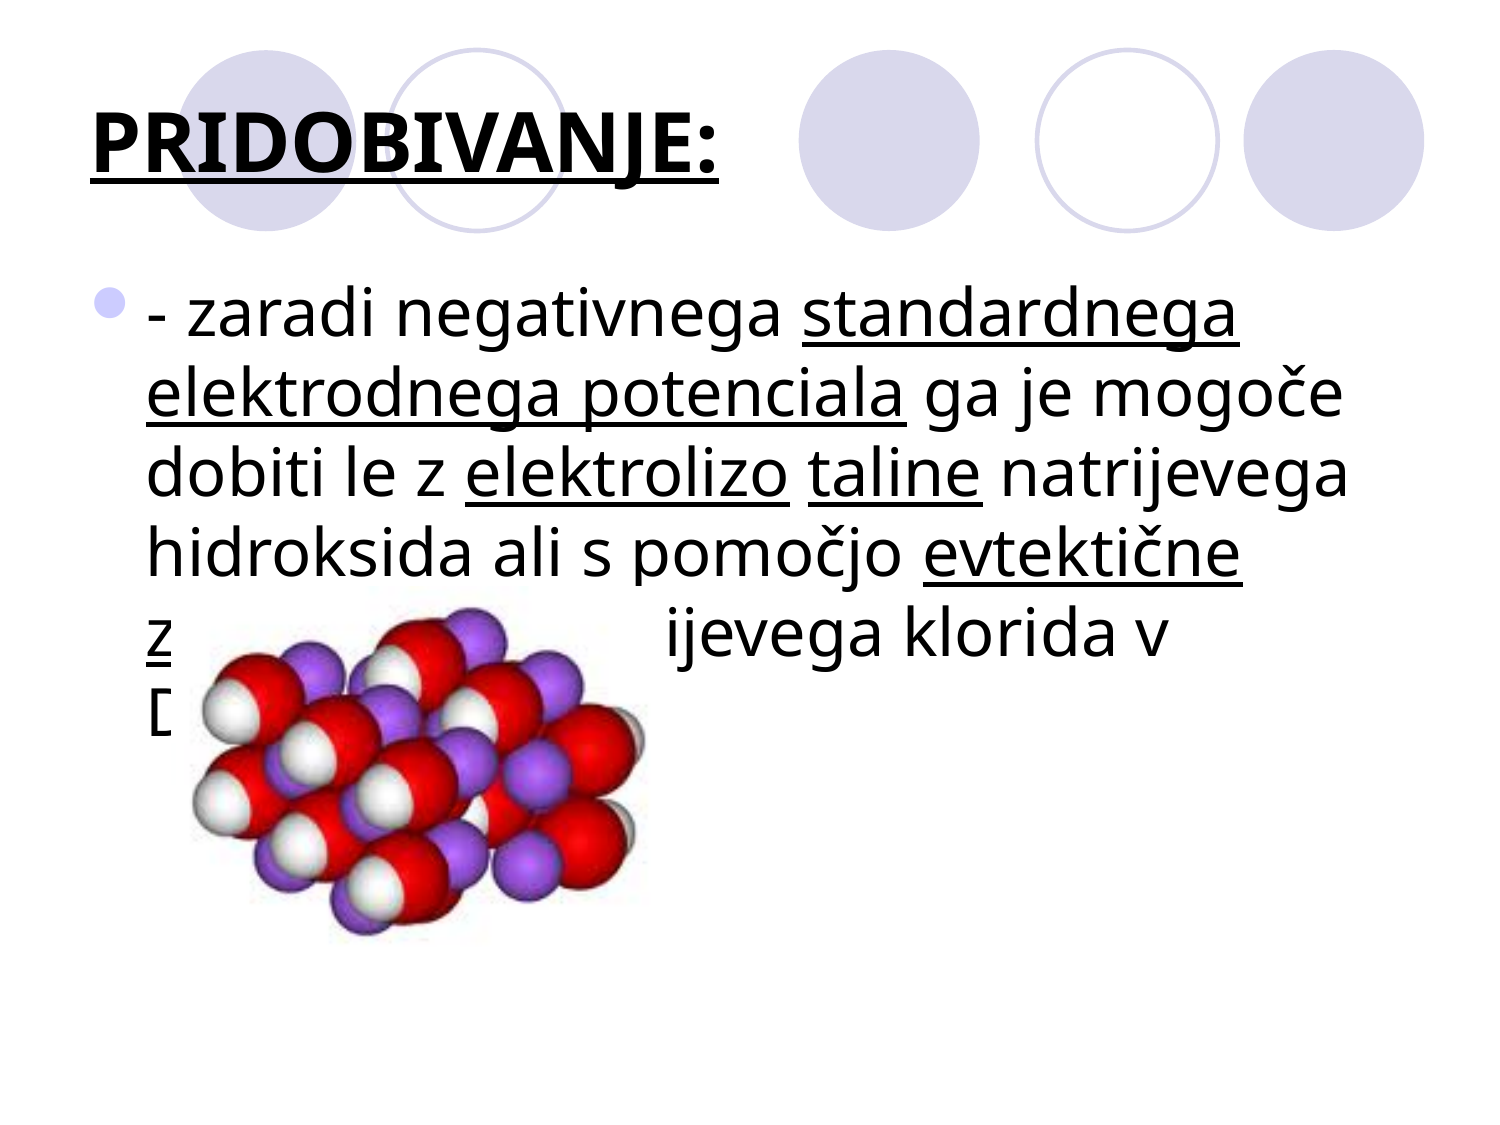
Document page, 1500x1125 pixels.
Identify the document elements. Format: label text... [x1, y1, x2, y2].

title PRIDOBIVANJE: [75, 45, 1425, 233]
picture [171, 586, 668, 959]
list - zaradi negativnega standardnega elektrodnega potenciala ga je mogoče dobiti le z elektrolizo taline natrijevega hidroksida ali s pomočjo evtektične zmesi s 60% kalcijevega klorida v Downovi celici. [75, 262, 1425, 1006]
